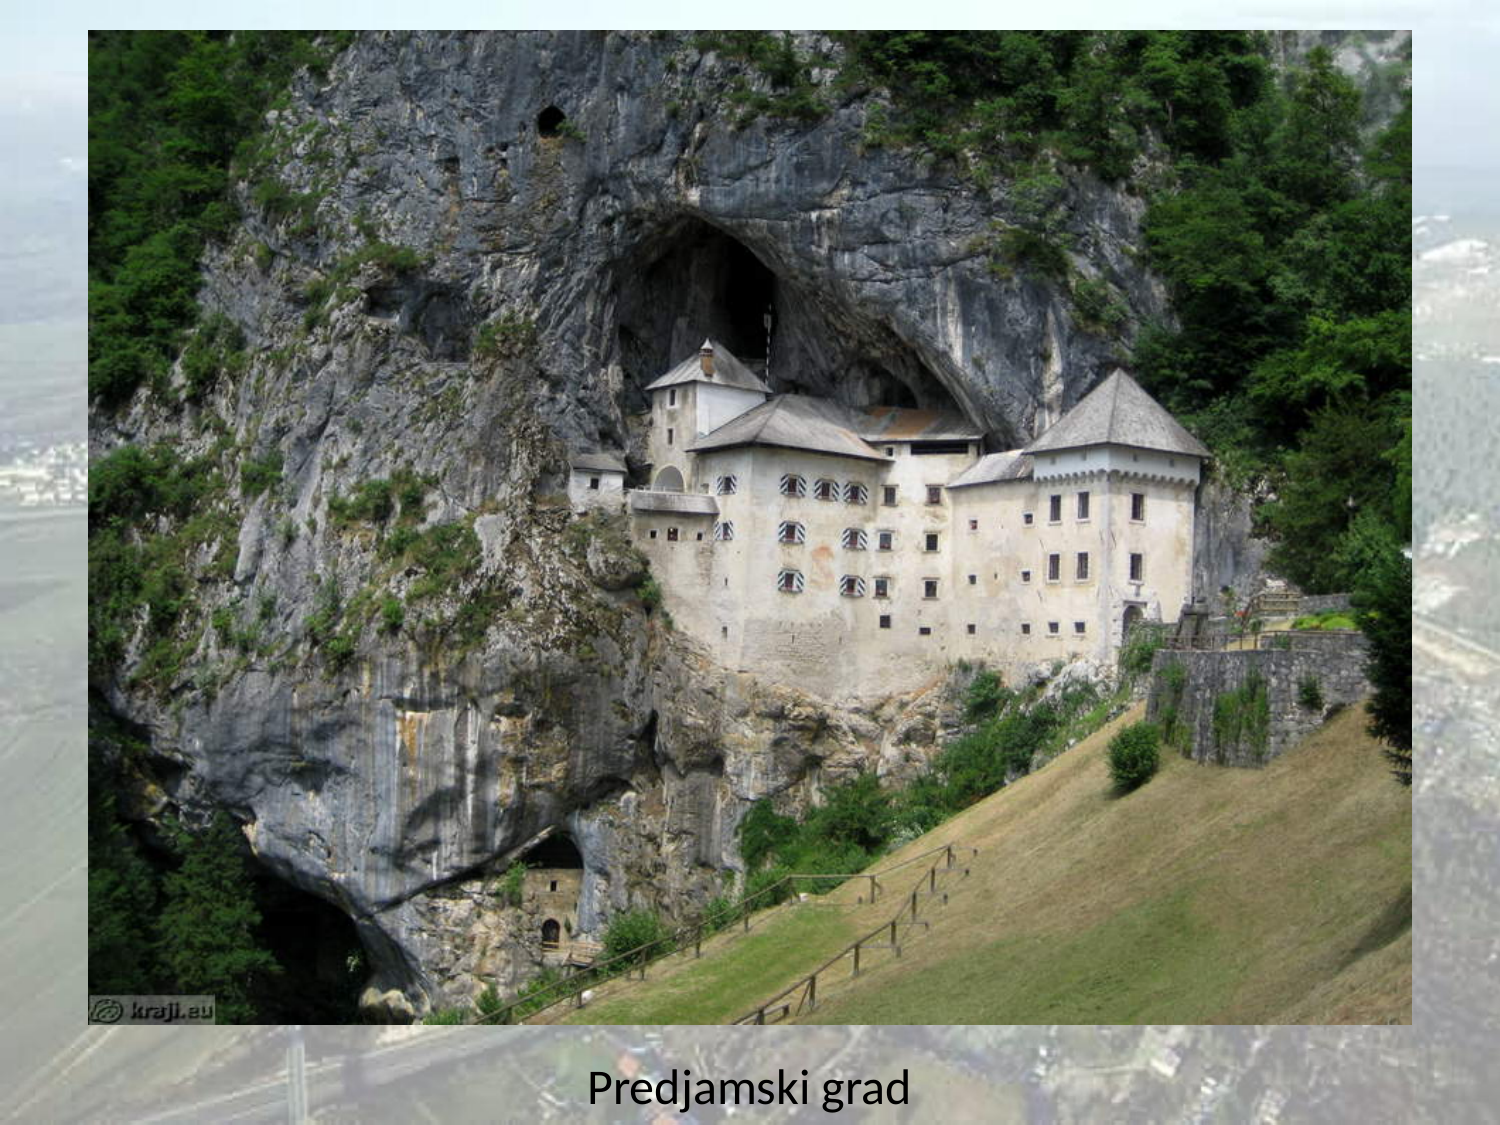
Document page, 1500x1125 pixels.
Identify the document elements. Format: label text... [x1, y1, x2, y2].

picture [0, 0, 1500, 1125]
text_box Predjamski grad [354, 1046, 1146, 1122]
